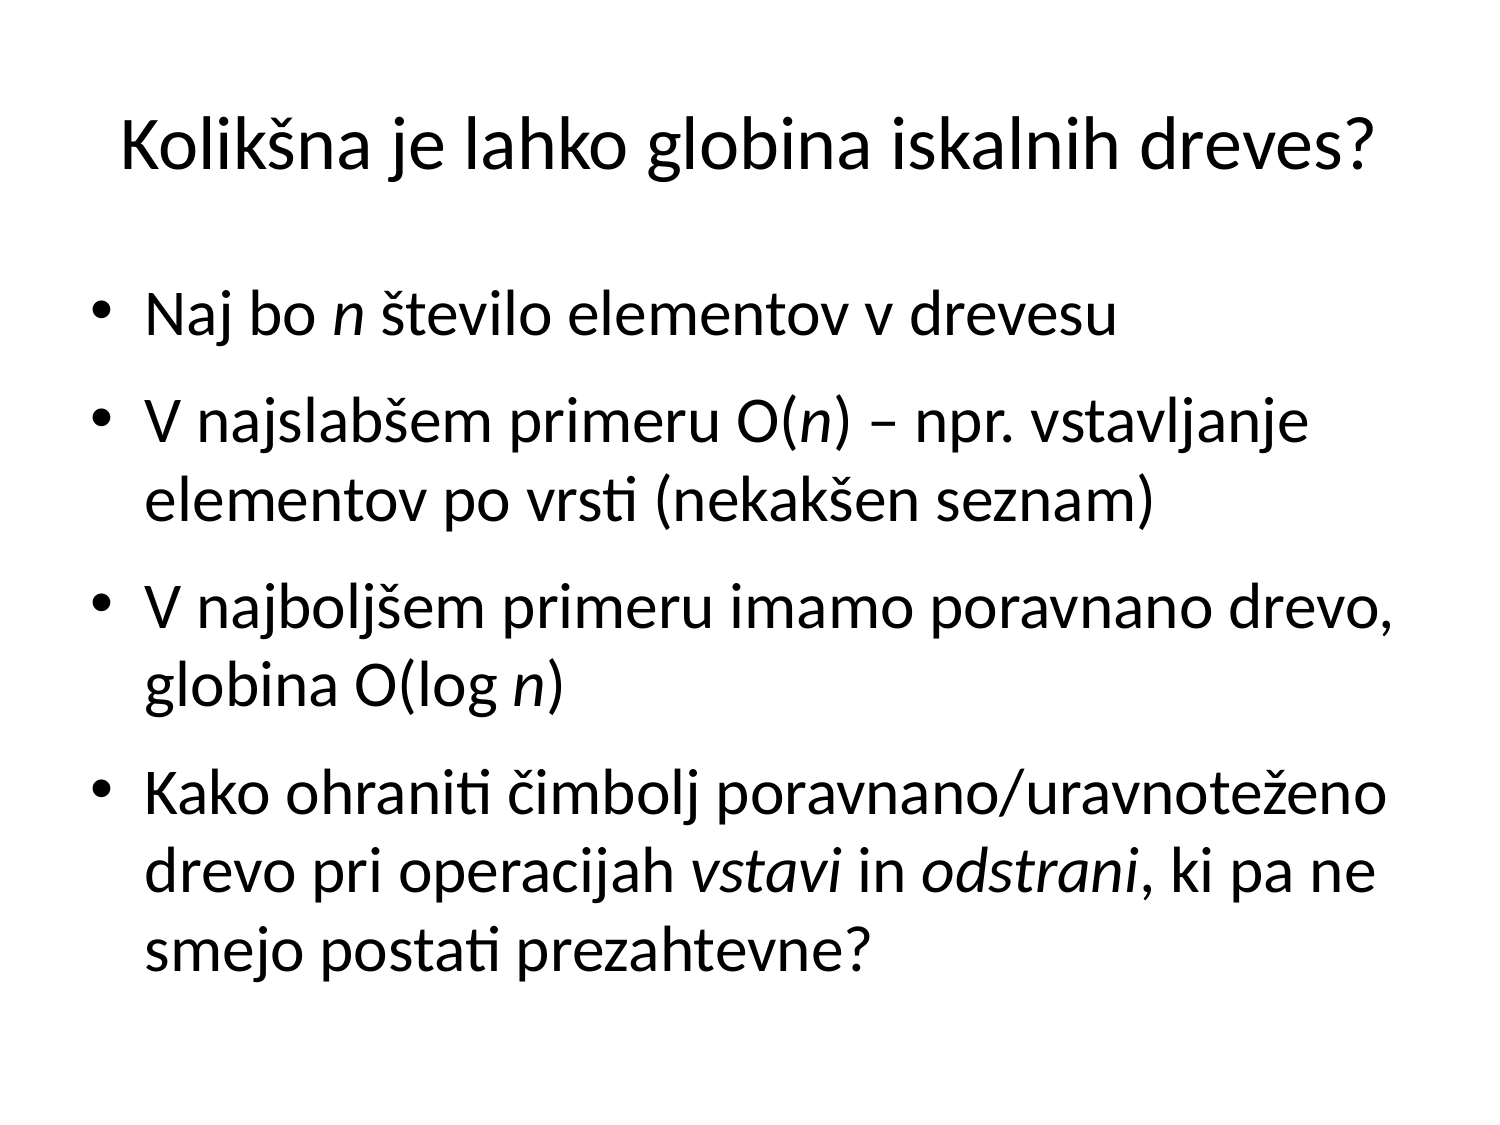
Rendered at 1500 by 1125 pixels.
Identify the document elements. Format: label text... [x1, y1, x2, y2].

title Kolikšna je lahko globina iskalnih dreves? [75, 45, 1425, 233]
list Naj bo n število elementov v drevesu V najslabšem primeru O(n) – npr. vstavljanje elementov po vrsti (nekakšen seznam) V najboljšem primeru imamo poravnano drevo, globina O(log n) Kako ohraniti čimbolj poravnano/uravnoteženo drevo pri operacijah vstavi in odstrani, ki pa ne smejo postati prezahtevne? [75, 262, 1425, 1005]
